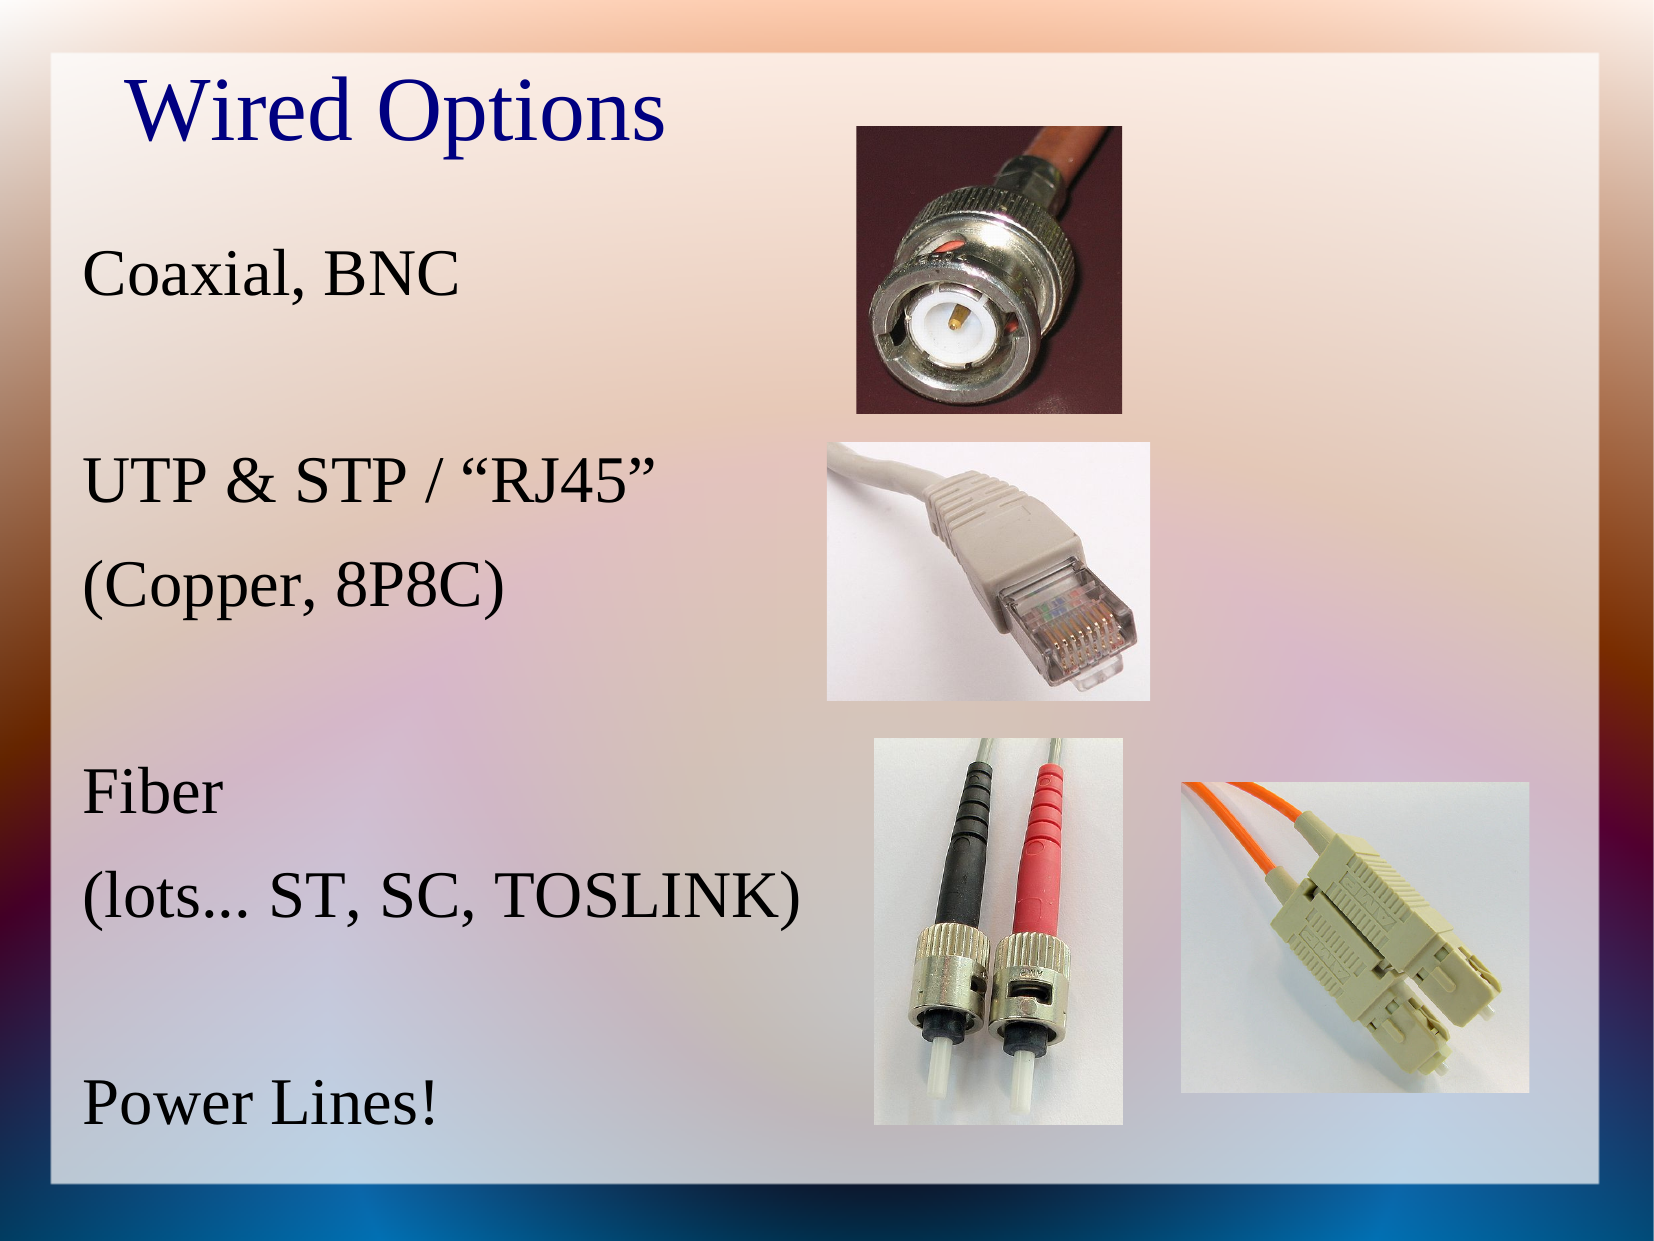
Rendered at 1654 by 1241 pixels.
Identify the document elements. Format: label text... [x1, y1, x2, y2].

picture [0, 0, 1654, 1241]
title Wired Options [82, 5, 709, 213]
list Coaxial, BNC UTP & STP / “RJ45” (Copper, 8P8C) Fiber (lots... ST, SC, TOSLINK) Power Lines! [82, 236, 827, 1152]
